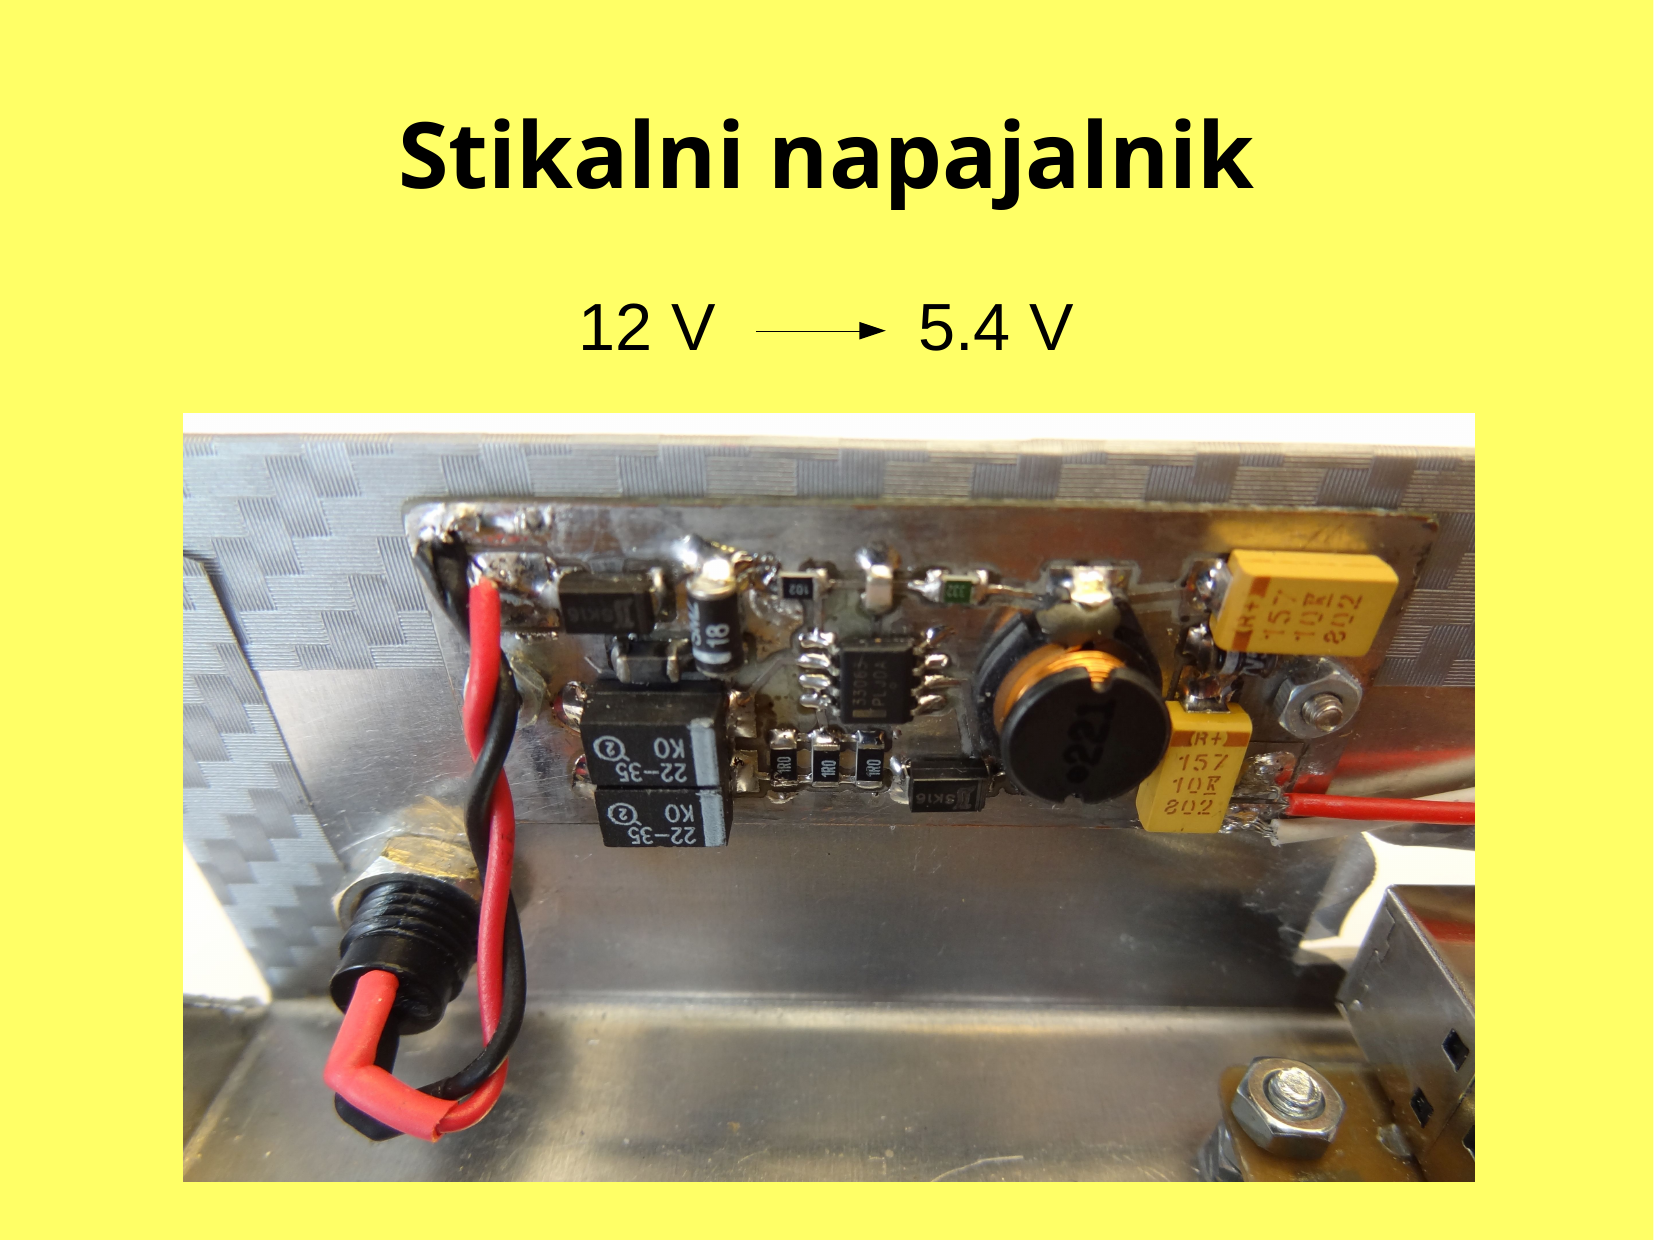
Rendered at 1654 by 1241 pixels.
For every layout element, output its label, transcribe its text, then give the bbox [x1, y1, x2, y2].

list 12 V 5.4 V [82, 290, 1571, 1109]
title Stikalni napajalnik [82, 49, 1571, 257]
picture [183, 413, 1475, 1182]
